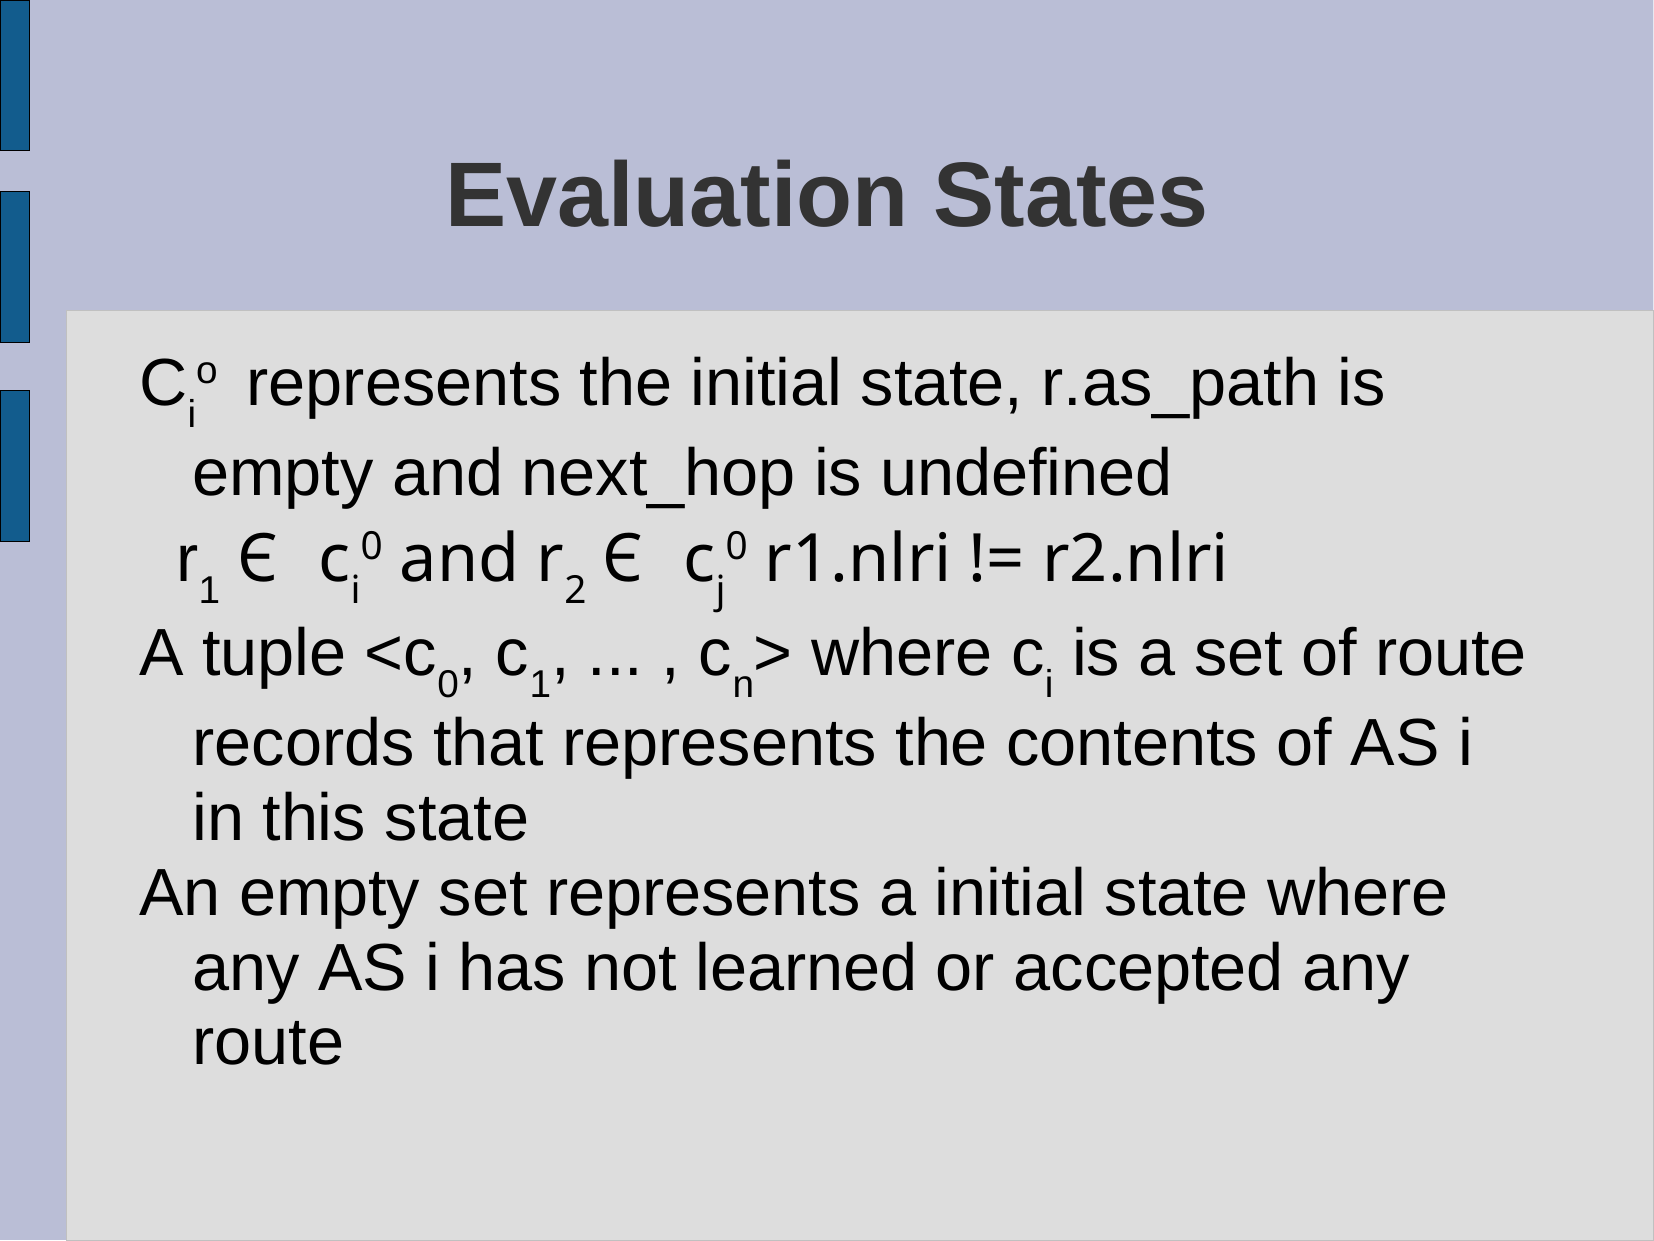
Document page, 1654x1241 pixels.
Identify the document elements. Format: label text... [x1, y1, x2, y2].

title Evaluation States [121, 91, 1534, 299]
list Cio represents the initial state, r.as_path is empty and next_hop is undefined r1 Є ci0 and r2 Є cj0 r1.nlri != r2.nlri A tuple <c0, c1, ... , cn> where ci is a set of route records that represents the contents of AS i in this state An empty set represents a initial state where any AS i has not learned or accepted any route [121, 344, 1534, 1127]
